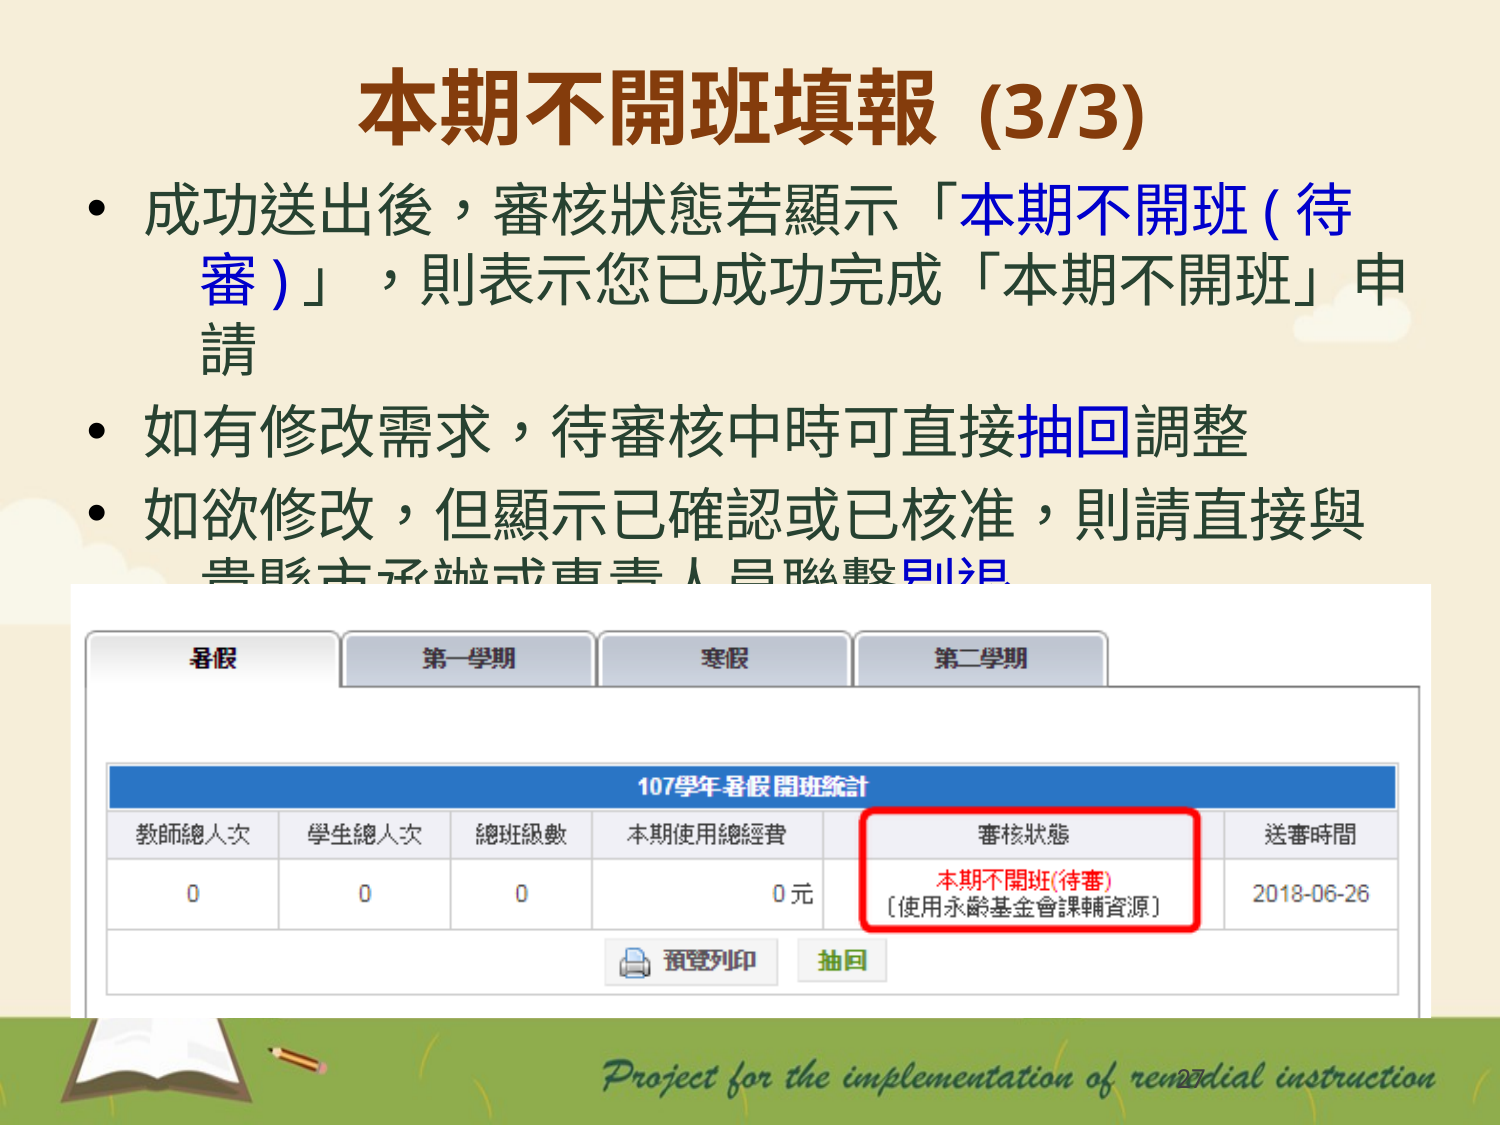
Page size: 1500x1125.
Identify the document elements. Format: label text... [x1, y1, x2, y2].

text_box [1161, 1046, 1499, 1107]
title 本期不開班填報 (3/3) [13, 45, 1491, 178]
picture [70, 584, 1432, 1018]
text_box 成功送出後，審核狀態若顯示「本期不開班(待審)」，則表示您已成功完成「本期不開班」申請 如有修改需求，待審核中時可直接抽回調整 如欲修改，但顯示已確認或已核准，則請直接與貴縣市承辦或專責人員聯繫剔退 [72, 178, 1430, 584]
